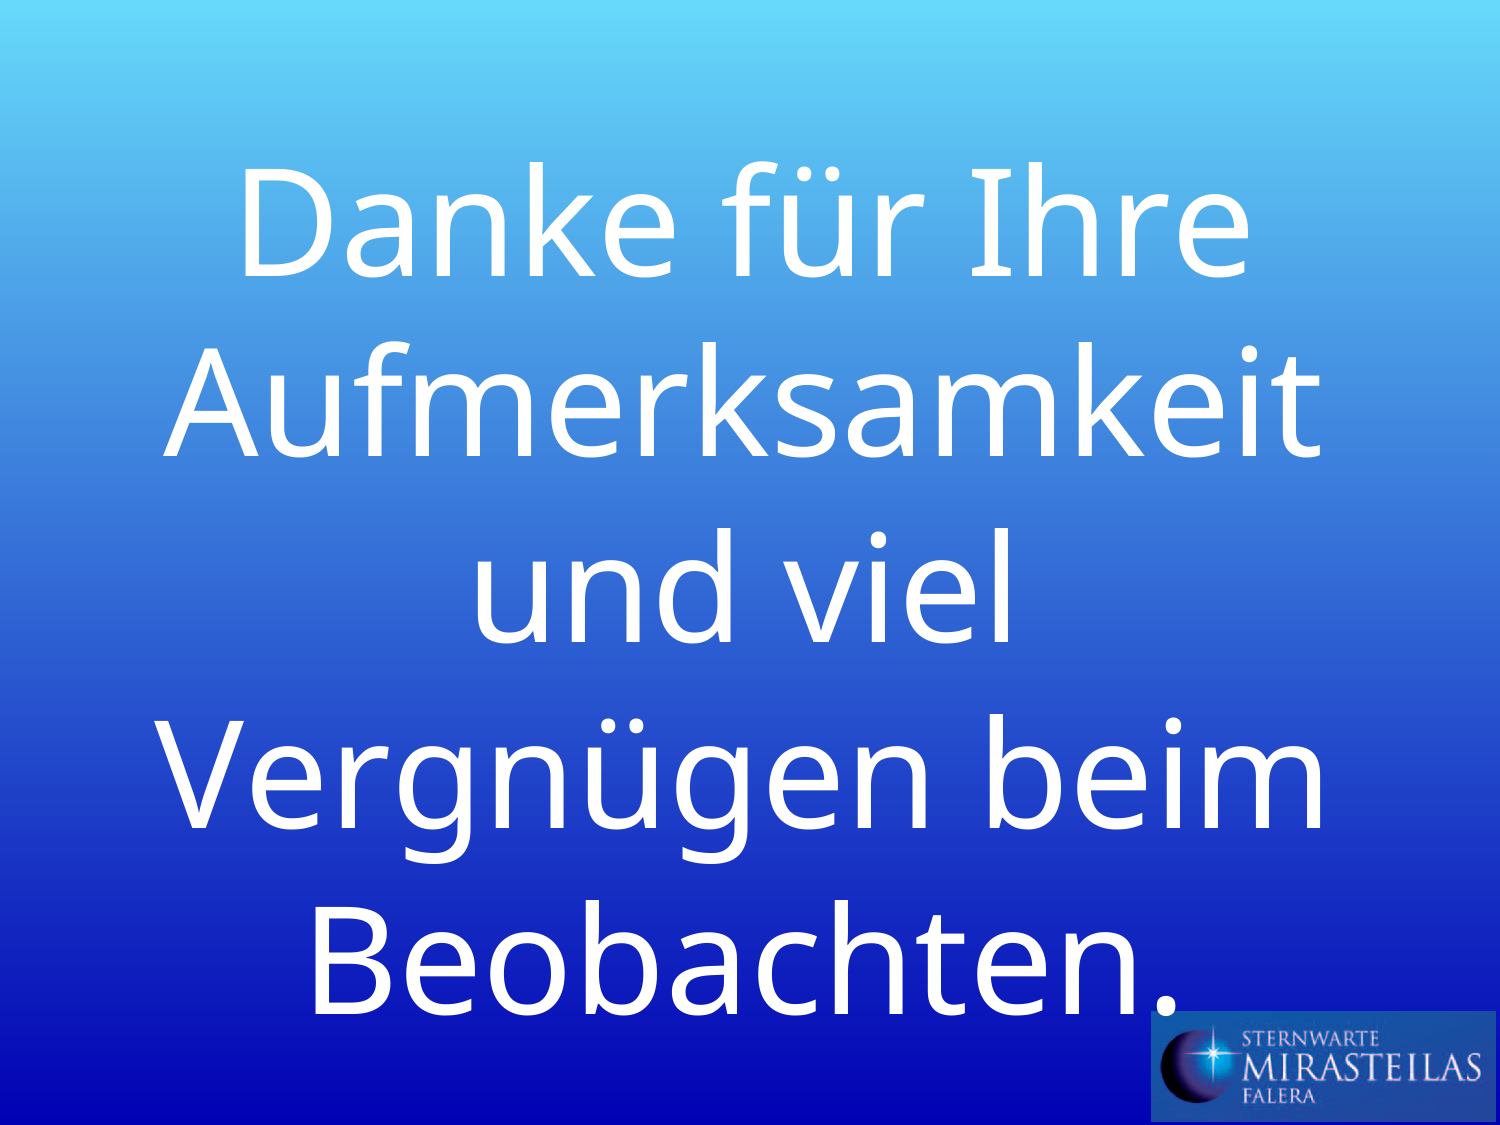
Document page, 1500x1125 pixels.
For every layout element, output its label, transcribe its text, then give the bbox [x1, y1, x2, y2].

picture [1151, 1011, 1496, 1122]
text_box Danke für Ihre Aufmerksamkeit und viel Vergnügen beim Beobachten. [82, 118, 1406, 757]
